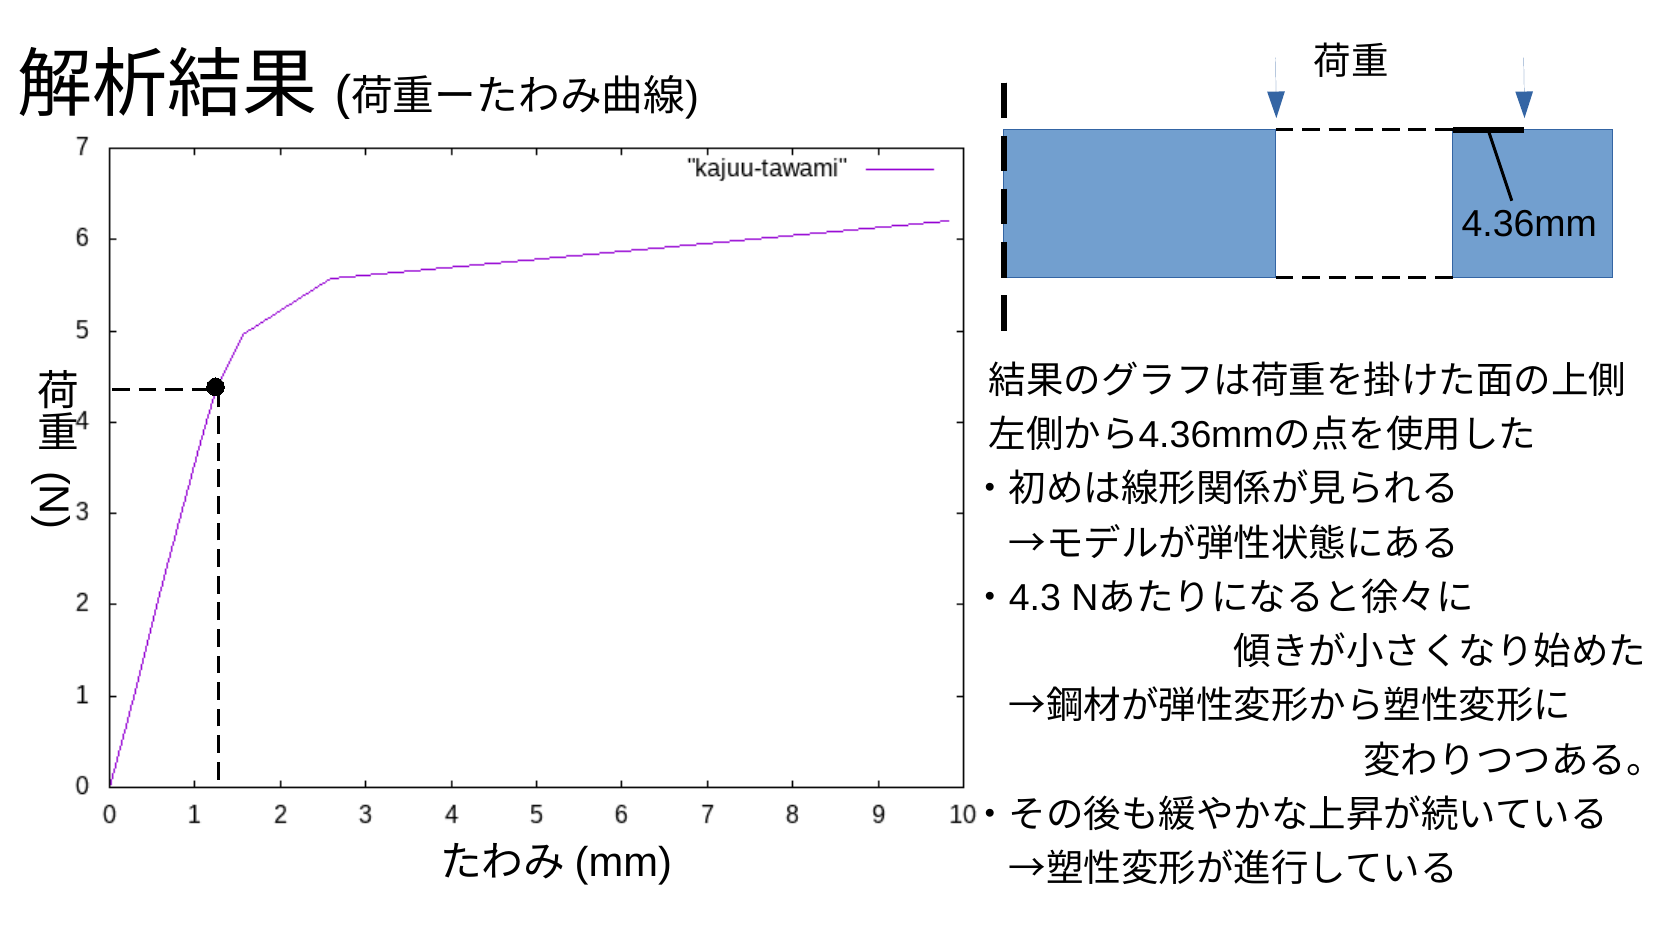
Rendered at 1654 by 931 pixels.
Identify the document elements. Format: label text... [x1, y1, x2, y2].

picture [41, 119, 1010, 846]
text_box たわみ (mm) [425, 820, 727, 931]
text_box 荷重 (N) [5, 354, 96, 579]
text_box [1003, 129, 1276, 278]
text_box 結果のグラフは荷重を掛けた面の上側 左側から4.36mmの点を使用した ・初めは線形関係が見られる →モデルが弾性状態にある ・4.3 Nあたりになると徐々に 傾きが小さくなり始めた →鋼材が弾性変形から塑性変形に 変わりつつある。 ・その後も緩やかな上昇が続いている →塑性変形が進行している [956, 342, 1654, 931]
text_box [1452, 131, 1507, 194]
text_box [1492, 129, 1613, 194]
text_box 4.36mm [1446, 194, 1654, 294]
text_box [206, 377, 225, 396]
title 解析結果 (荷重ーたわみ曲線) [17, 0, 821, 187]
text_box 荷重 [1299, 23, 1465, 93]
